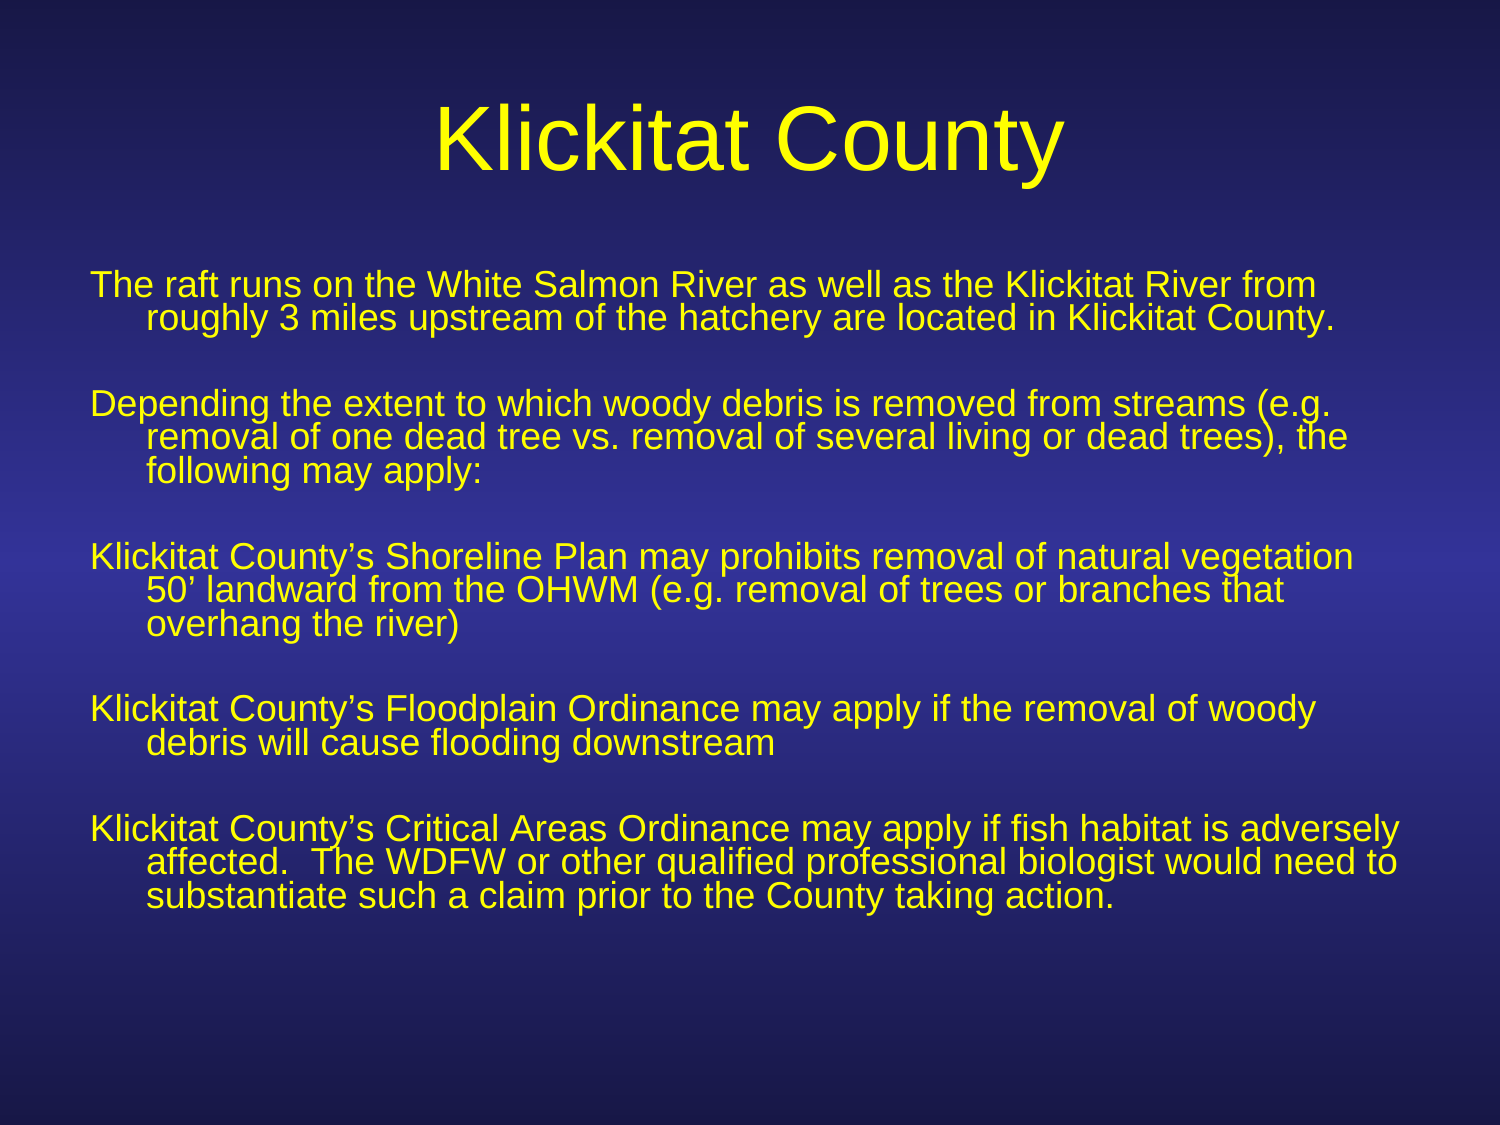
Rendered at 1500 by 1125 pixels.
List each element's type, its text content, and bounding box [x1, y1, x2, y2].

list The raft runs on the White Salmon River as well as the Klickitat River from roughly 3 miles upstream of the hatchery are located in Klickitat County. Depending the extent to which woody debris is removed from streams (e.g. removal of one dead tree vs. removal of several living or dead trees), the following may apply: Klickitat County’s Shoreline Plan may prohibits removal of natural vegetation 50’ landward from the OHWM (e.g. removal of trees or branches that overhang the river) Klickitat County’s Floodplain Ordinance may apply if the removal of woody debris will cause flooding downstream Klickitat County’s Critical Areas Ordinance may apply if fish habitat is adversely affected. The WDFW or other qualified professional biologist would need to substantiate such a claim prior to the County taking action. [75, 262, 1426, 1006]
title Klickitat County [75, 45, 1426, 233]
